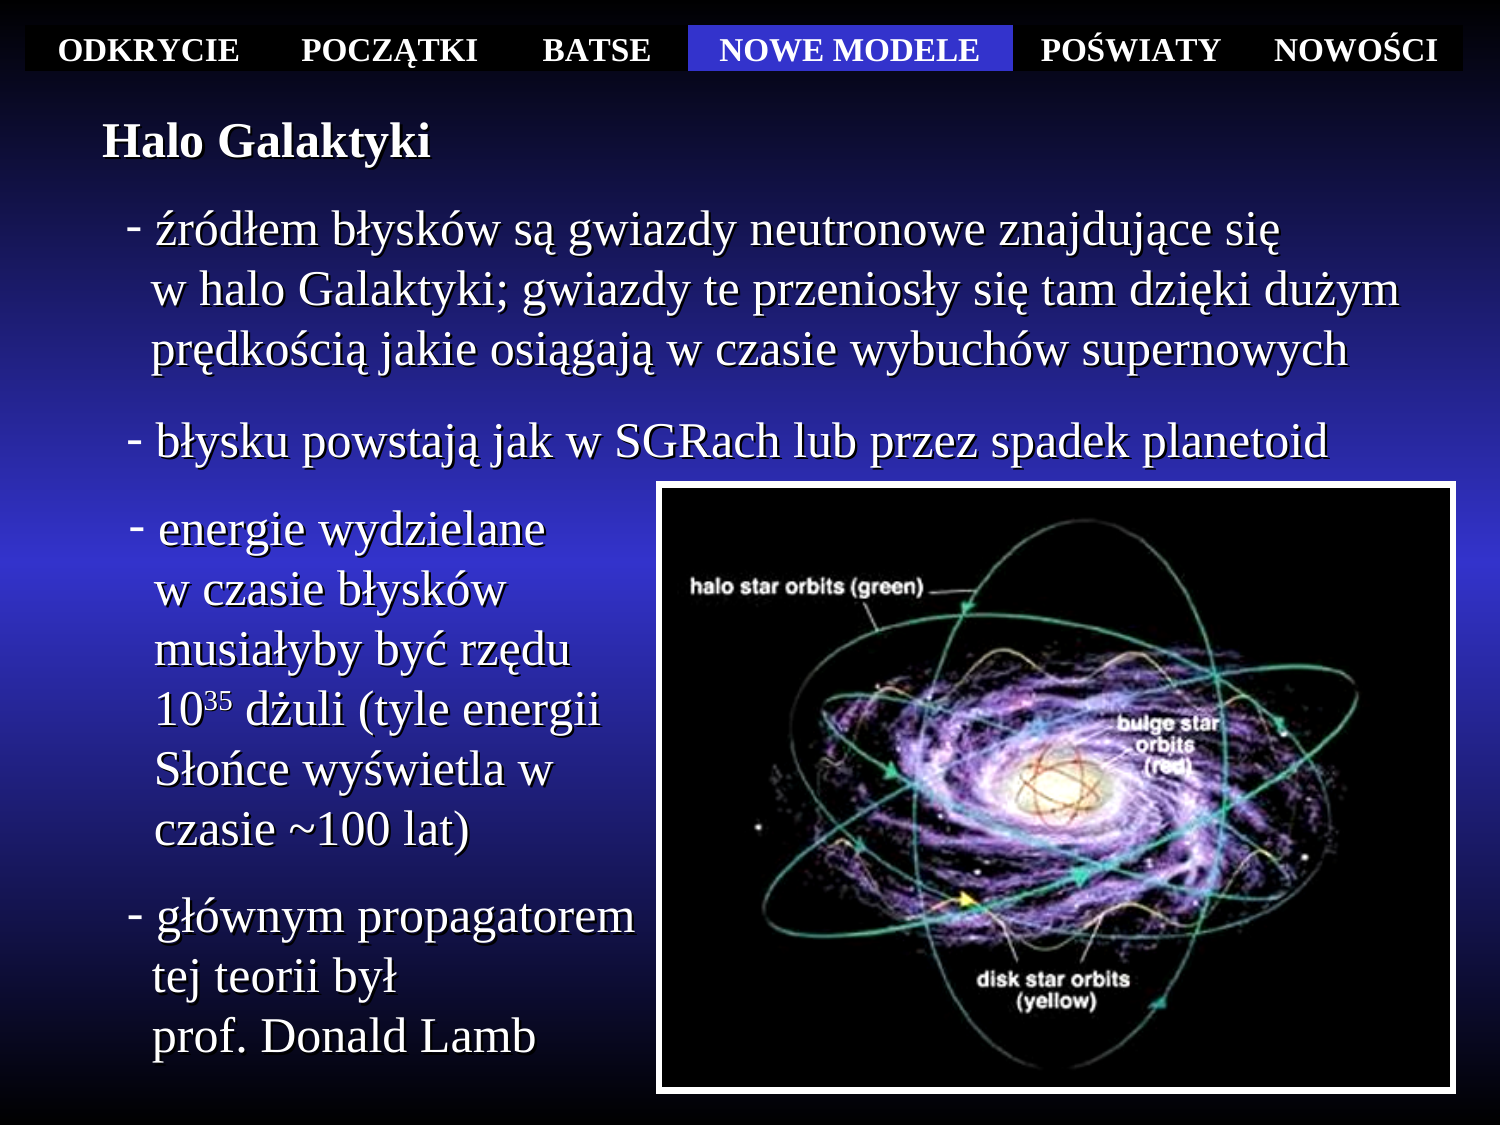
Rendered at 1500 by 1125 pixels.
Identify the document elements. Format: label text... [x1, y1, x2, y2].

text_box Halo Galaktyki [87, 99, 447, 176]
table_header BATSE [507, 25, 688, 71]
table_header NOWE MODELE [688, 25, 1013, 71]
table_header POCZĄTKI [273, 25, 507, 71]
text_box błysku powstają jak w SGRach lub przez spadek planetoid [111, 399, 1344, 476]
text_box źródłem błysków są gwiazdy neutronowe znajdujące się w halo Galaktyki; gwiazdy te przeniosły się tam dzięki dużym prędkością jakie osiągają w czasie wybuchów supernowych [110, 187, 1417, 383]
table_header POŚWIATY [1013, 25, 1250, 71]
text_box głównym propagatorem tej teorii był prof. Donald Lamb [112, 874, 651, 1071]
table_header ODKRYCIE [25, 25, 273, 71]
picture [662, 487, 1450, 1088]
table_header NOWOŚCI [1250, 25, 1463, 71]
text_box energie wydzielane w czasie błysków musiałyby być rzędu 1035 dżuli (tyle energii Słońce wyświetla w czasie ~100 lat) [114, 487, 617, 863]
